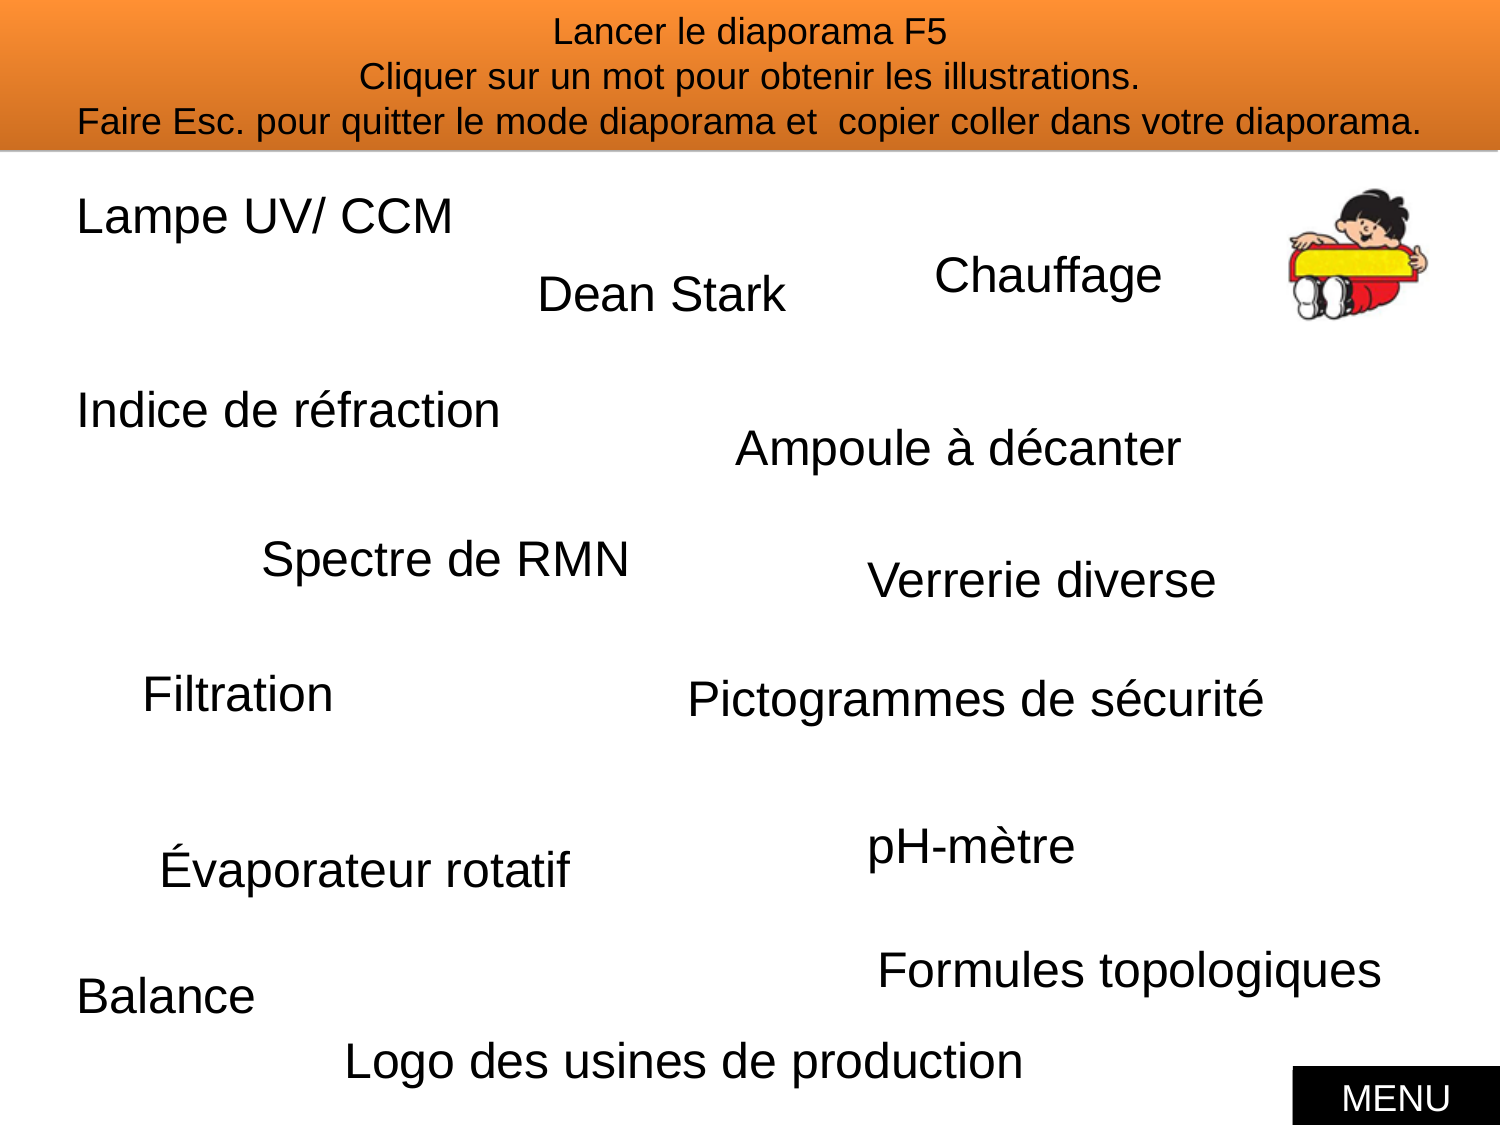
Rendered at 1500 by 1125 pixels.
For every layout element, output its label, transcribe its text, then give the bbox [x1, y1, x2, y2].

text_box Filtration [127, 654, 381, 730]
text_box Chauffage [919, 235, 1221, 311]
text_box Ampoule à décanter [721, 408, 1220, 483]
text_box Spectre de RMN [246, 518, 715, 594]
text_box Formules topologiques [862, 930, 1421, 1006]
picture [1270, 170, 1433, 337]
text_box Lancer le diaporama F5 Cliquer sur un mot pour obtenir les illustrations. Faire Esc. pour quitter le mode diaporama et copier coller dans votre diaporama. [0, 0, 1500, 150]
text_box Dean Stark [522, 253, 823, 329]
text_box Pictogrammes de sécurité [672, 659, 1305, 735]
text_box Lampe UV/ CCM [61, 176, 530, 252]
text_box MENU [1292, 1066, 1500, 1125]
text_box Balance [61, 956, 296, 1032]
text_box Évaporateur rotatif [145, 830, 613, 906]
text_box Logo des usines de production [329, 1021, 1070, 1097]
text_box pH-mètre [852, 805, 1411, 881]
text_box Verrerie diverse [852, 540, 1352, 616]
text_box Indice de réfraction [61, 370, 530, 446]
